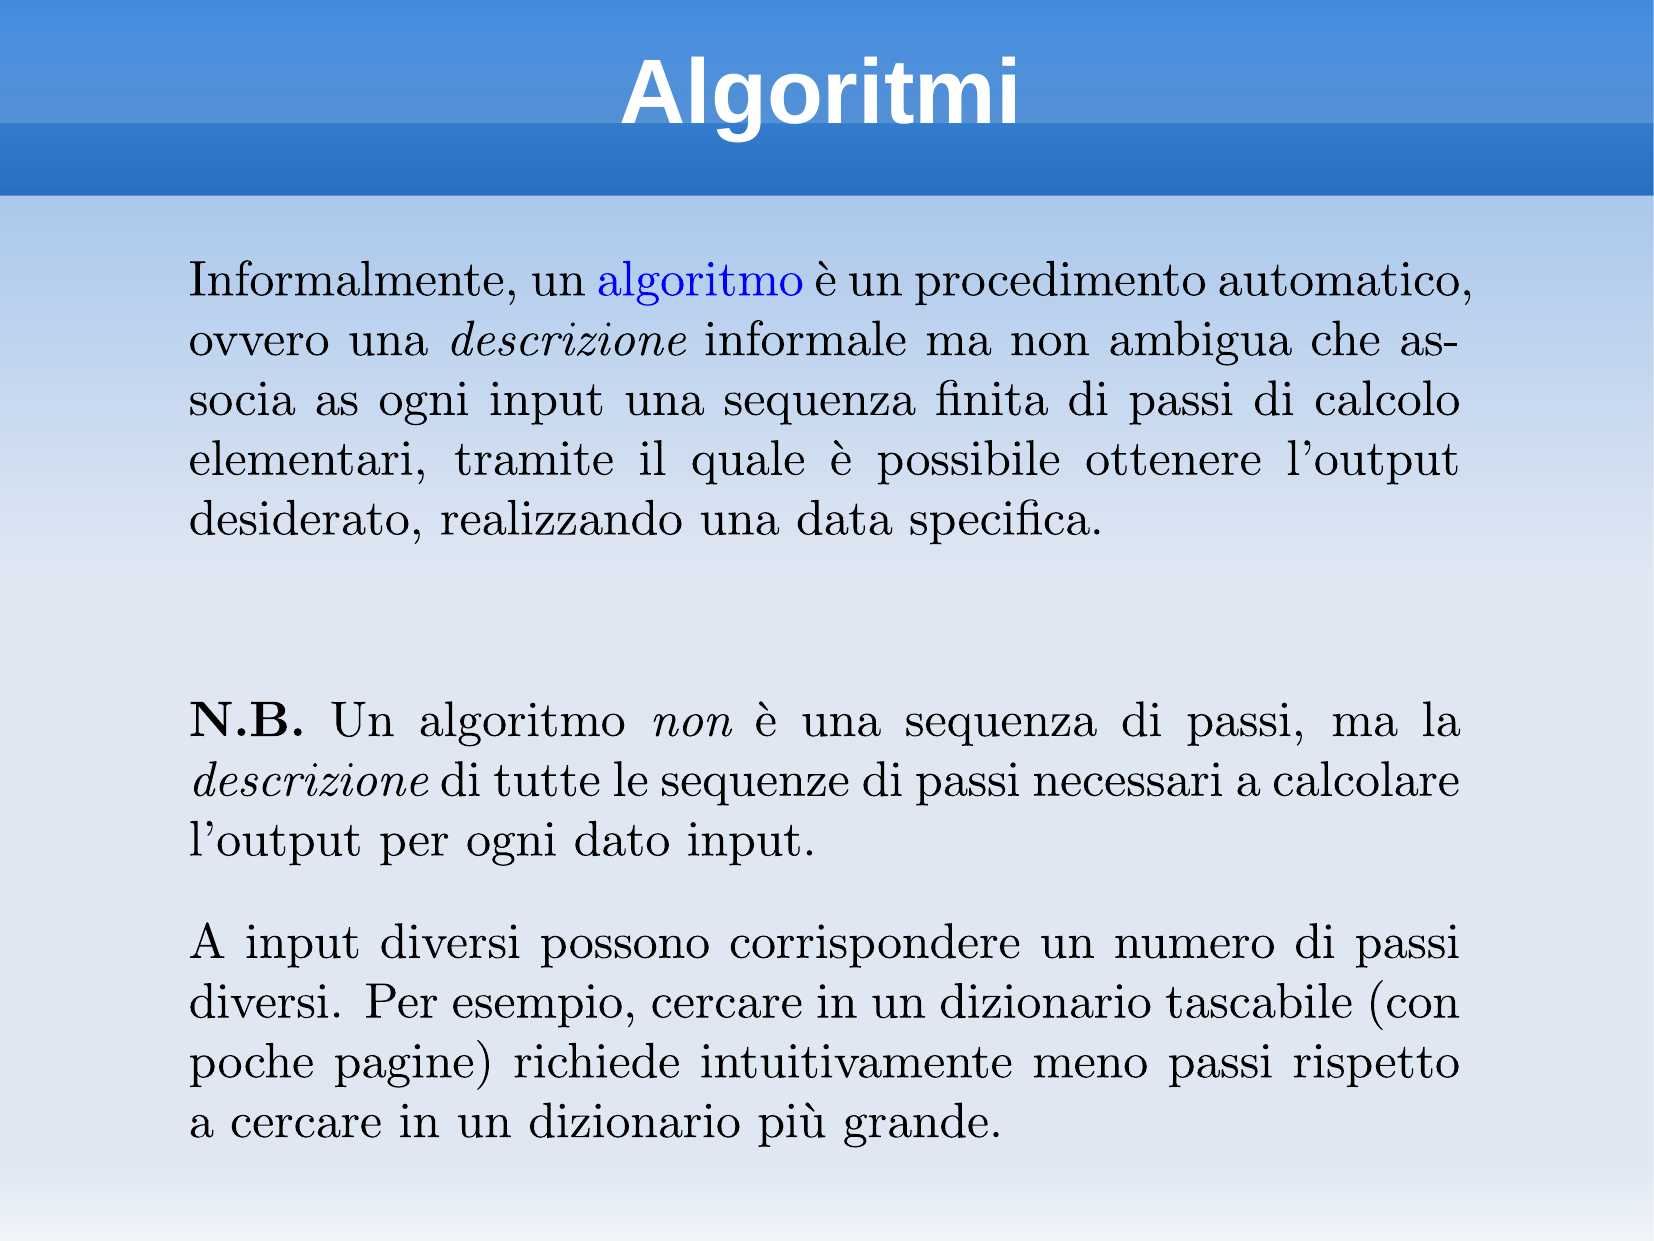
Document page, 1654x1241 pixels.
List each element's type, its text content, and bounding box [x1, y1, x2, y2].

title Algoritmi [76, 0, 1565, 196]
picture [0, 0, 1654, 1241]
text_box [188, 260, 1474, 1148]
